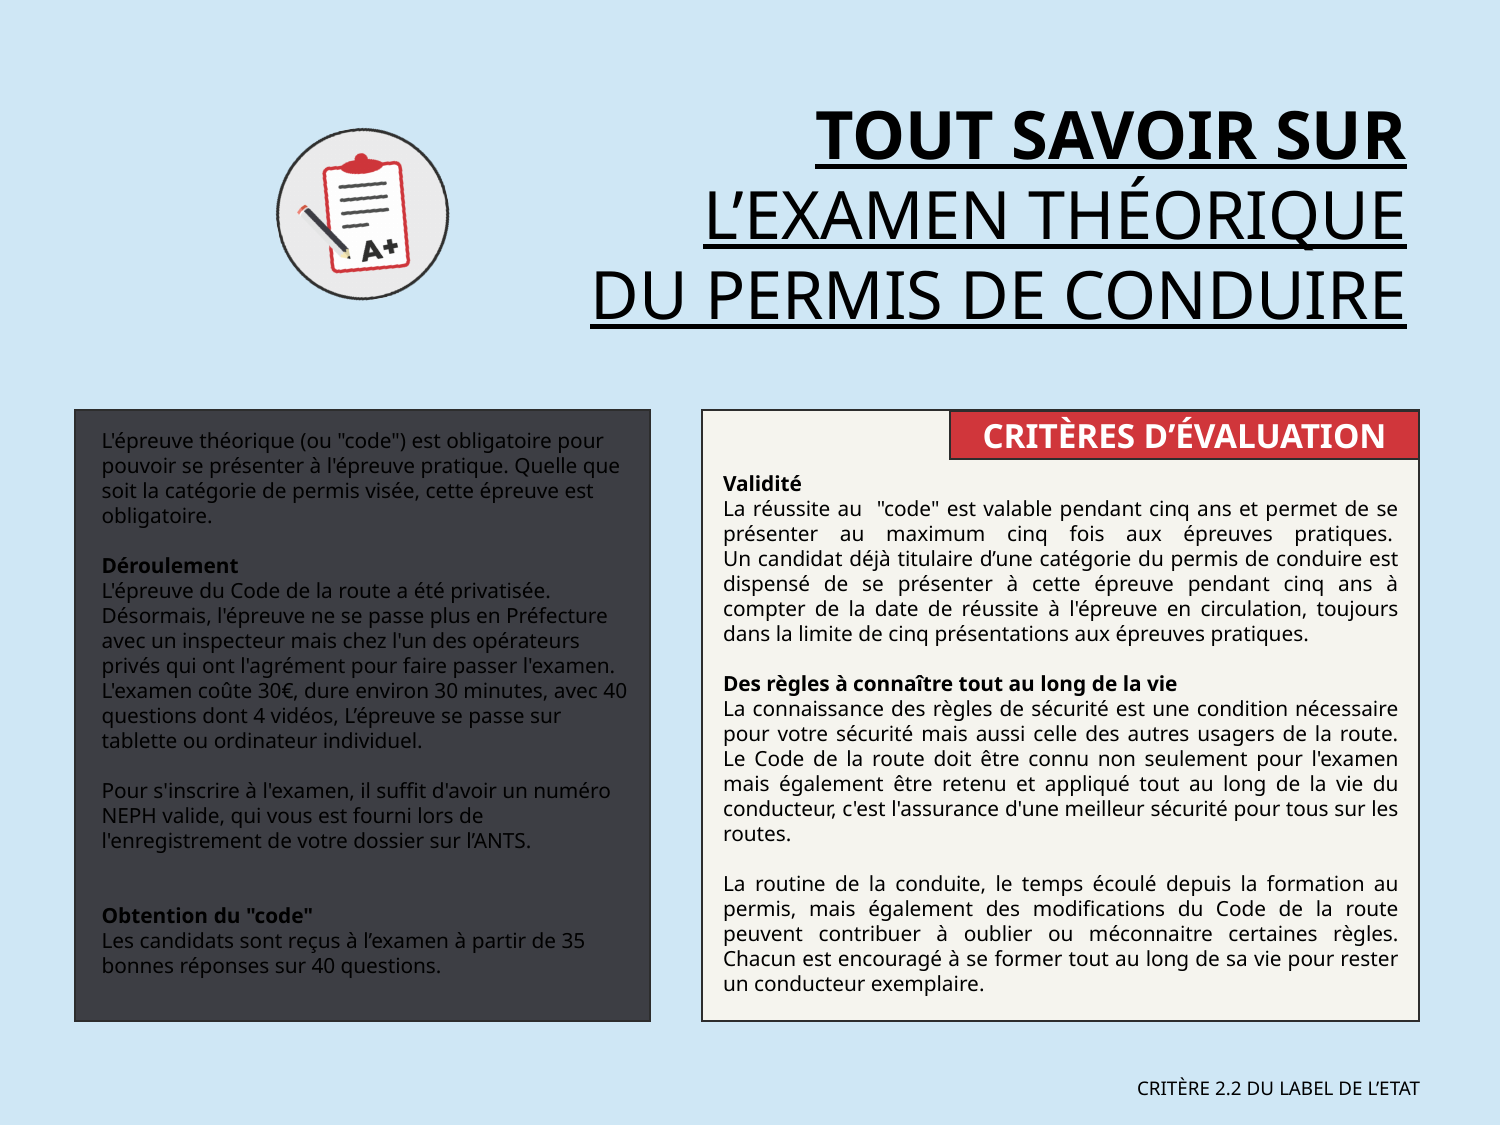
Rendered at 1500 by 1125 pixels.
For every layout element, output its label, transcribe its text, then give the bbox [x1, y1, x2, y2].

text_box [702, 410, 1420, 1021]
text_box L'épreuve théorique (ou "code") est obligatoire pour pouvoir se présenter à l'épreuve pratique. Quelle que soit la catégorie de permis visée, cette épreuve est obligatoire. Déroulement L'épreuve du Code de la route a été privatisée. Désormais, l'épreuve ne se passe plus en Préfecture avec un inspecteur mais chez l'un des opérateurs privés qui ont l'agrément pour faire passer l'examen. L'examen coûte 30€, dure environ 30 minutes, avec 40 questions dont 4 vidéos, L’épreuve se passe sur tablette ou ordinateur individuel. Pour s'inscrire à l'examen, il suffit d'avoir un numéro NEPH valide, qui vous est fourni lors de l'enregistrement de votre dossier sur l’ANTS. Obtention du "code" Les candidats sont reçus à l’examen à partir de 35 bonnes réponses sur 40 questions. [86, 420, 657, 986]
picture [261, 113, 464, 316]
text_box TOUT SAVOIR SUR L’EXAMEN THÉORIQUE DU PERMIS DE CONDUIRE [262, 85, 1422, 341]
text_box CRITÈRE 2.2 DU LABEL DE L’ETAT [1122, 1069, 1470, 1107]
text_box [75, 410, 650, 1022]
text_box CRITÈRES D’ÉVALUATION [950, 410, 1420, 460]
text_box Validité La réussite au "code" est valable pendant cinq ans et permet de se présenter au maximum cinq fois aux épreuves pratiques. Un candidat déjà titulaire d’une catégorie du permis de conduire est dispensé de se présenter à cette épreuve pendant cinq ans à compter de la date de réussite à l'épreuve en circulation, toujours dans la limite de cinq présentations aux épreuves pratiques. Des règles à connaître tout au long de la vie La connaissance des règles de sécurité est une condition nécessaire pour votre sécurité mais aussi celle des autres usagers de la route. Le Code de la route doit être connu non seulement pour l'examen mais également être retenu et appliqué tout au long de la vie du conducteur, c'est l'assurance d'une meilleur sécurité pour tous sur les routes. La routine de la conduite, le temps écoulé depuis la formation au permis, mais également des modifications du Code de la route peuvent contribuer à oublier ou méconnaitre certaines règles. Chacun est encouragé à se former tout au long de sa vie pour rester un conducteur exemplaire. [708, 463, 1414, 1003]
